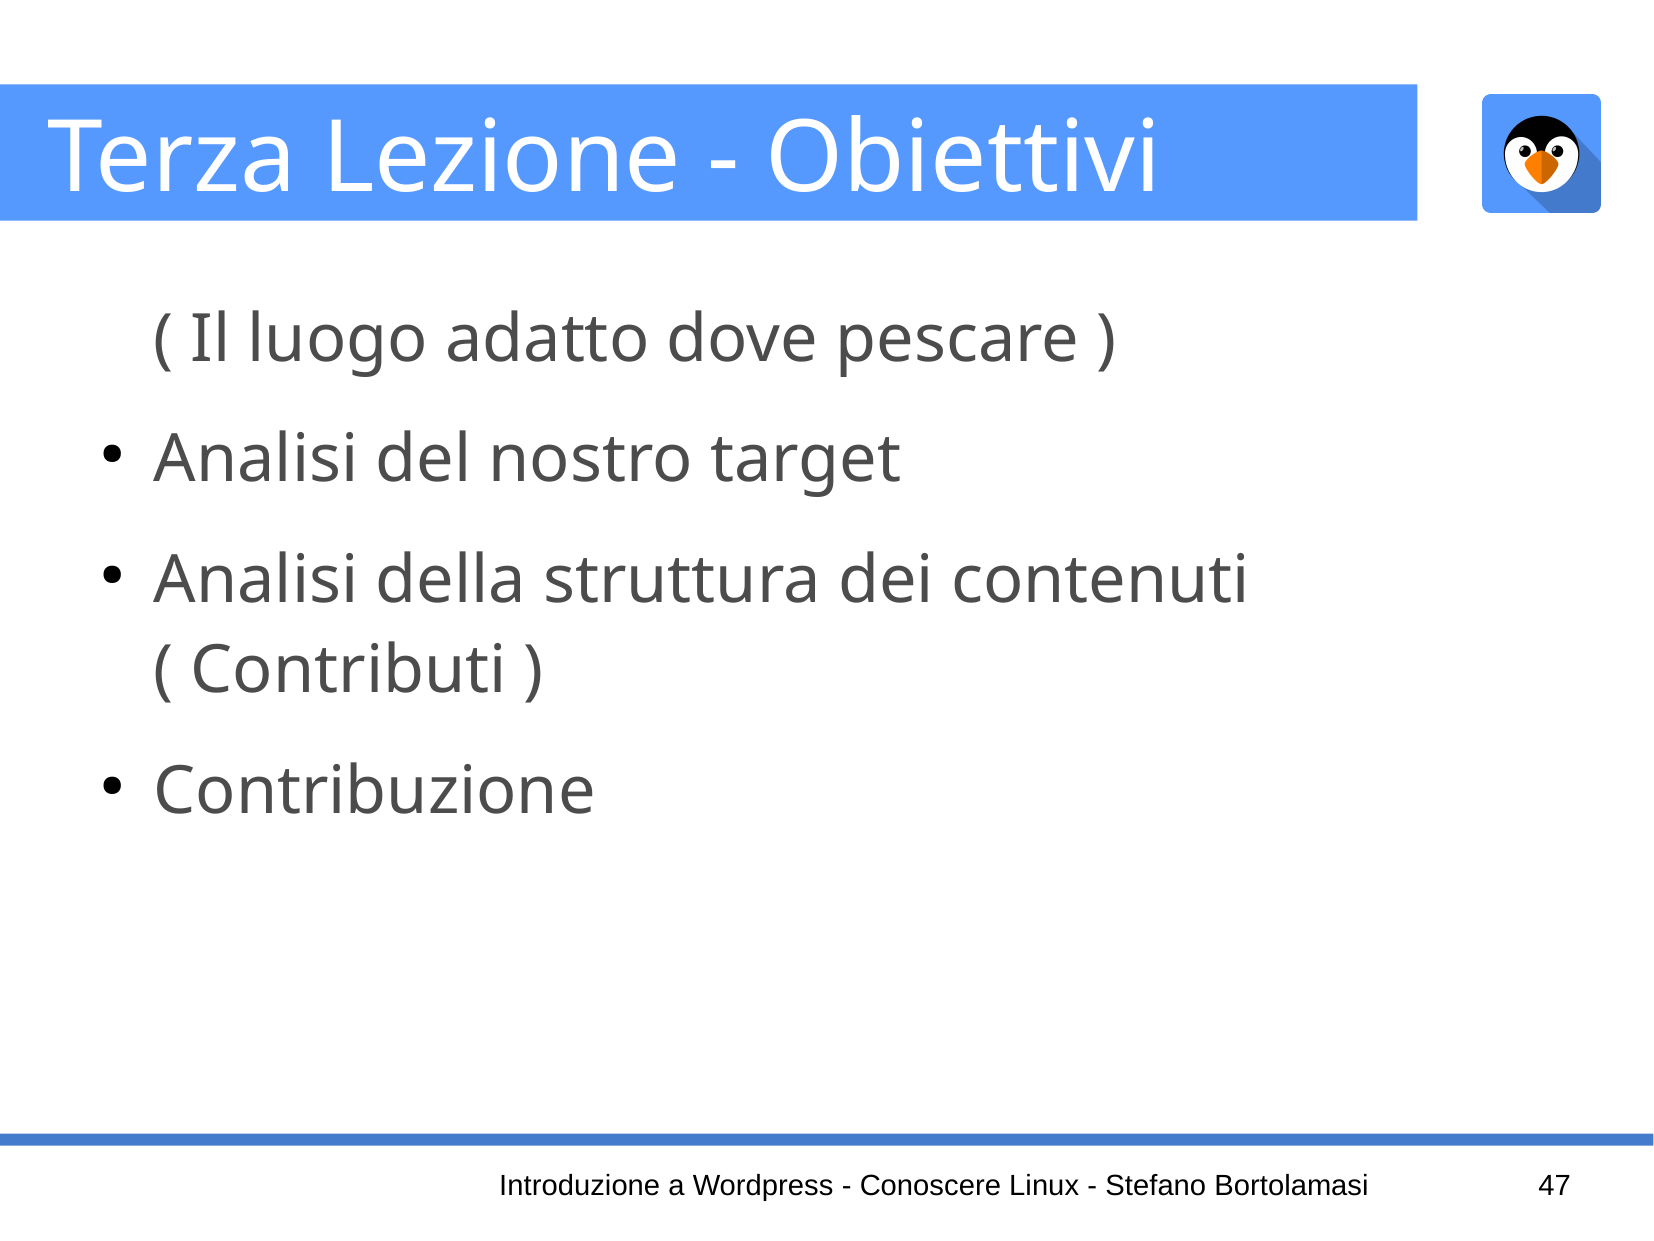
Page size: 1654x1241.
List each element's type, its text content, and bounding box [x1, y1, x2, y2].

title Terza Lezione - Obiettivi [0, 91, 1418, 214]
list ( Il luogo adatto dove pescare ) Analisi del nostro target Analisi della struttura dei contenuti ( Contributi ) Contribuzione [82, 290, 1538, 1010]
picture [1482, 94, 1601, 213]
